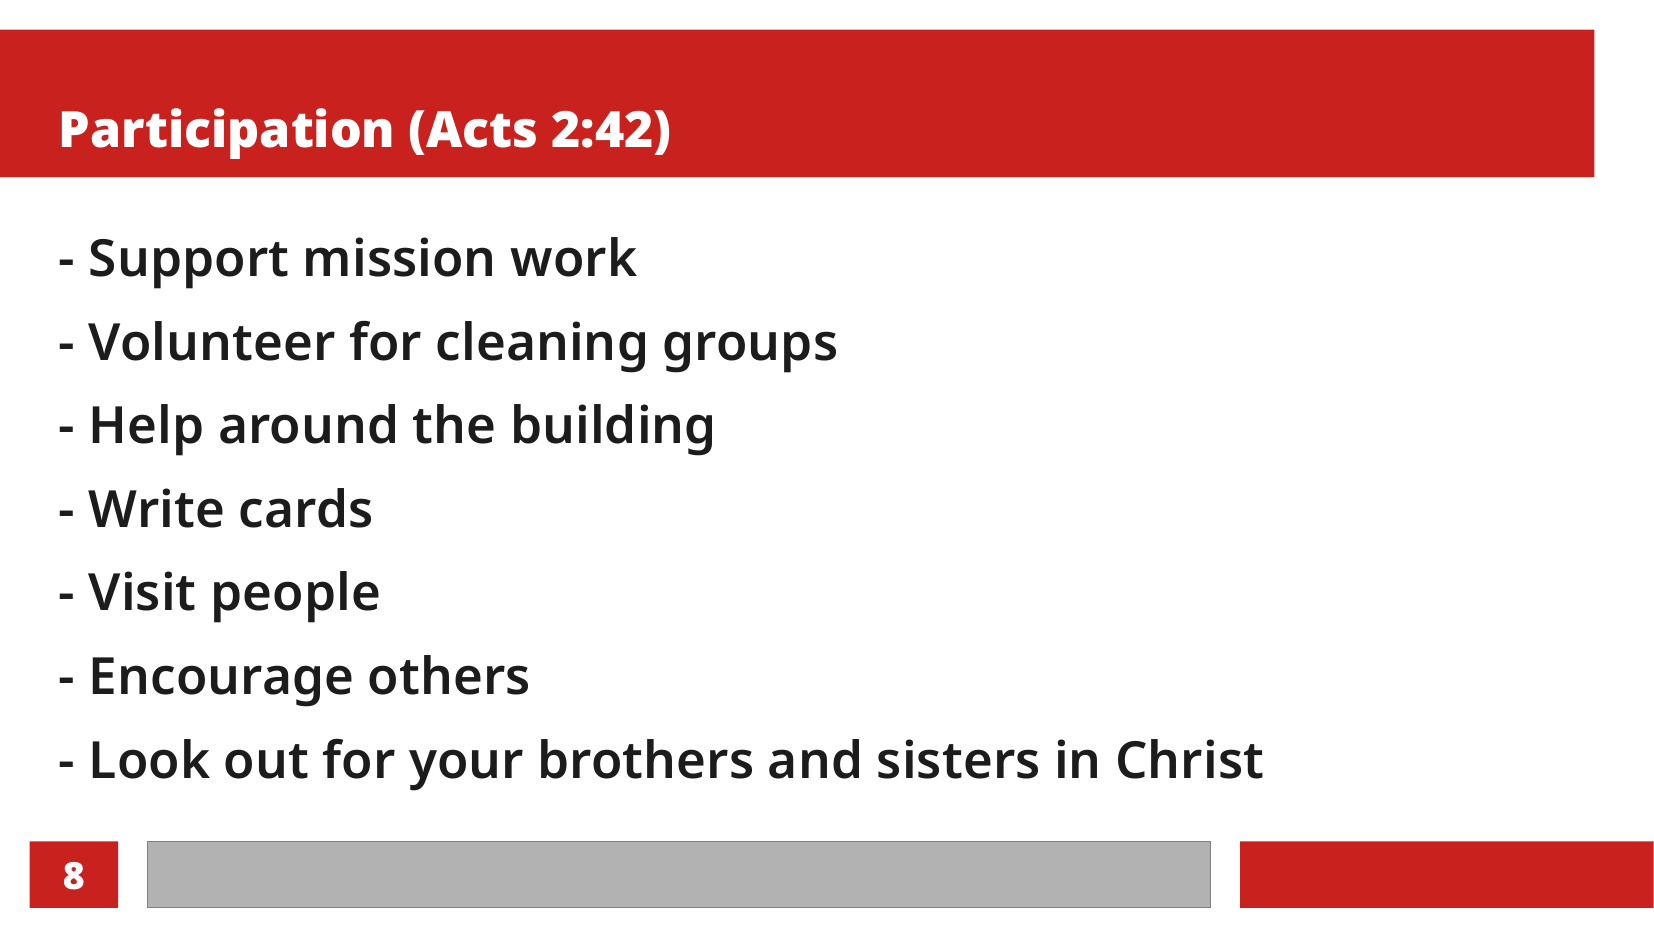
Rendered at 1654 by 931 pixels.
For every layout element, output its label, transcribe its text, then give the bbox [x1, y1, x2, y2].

list - Support mission work - Volunteer for cleaning groups - Help around the building - Write cards - Visit people - Encourage others - Look out for your brothers and sisters in Christ [59, 221, 1565, 798]
title Participation (Acts 2:42) [59, 44, 1595, 163]
